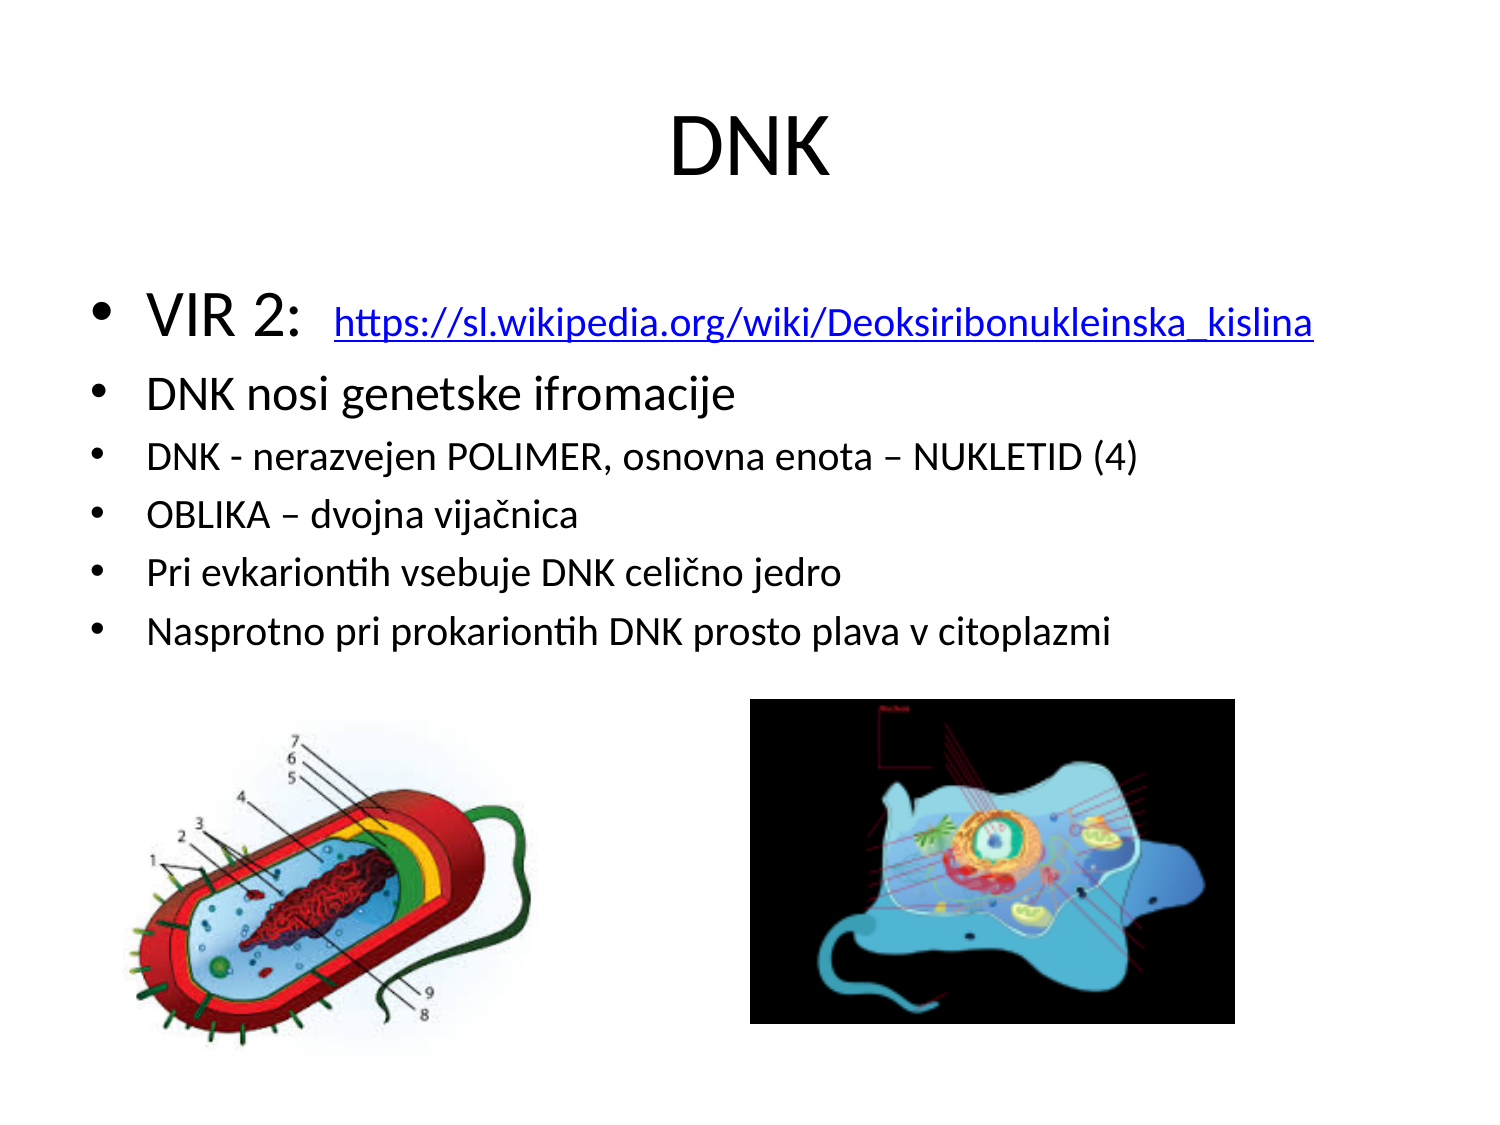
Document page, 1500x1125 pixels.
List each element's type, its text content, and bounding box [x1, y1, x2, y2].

picture [750, 699, 1235, 1024]
list VIR 2: https://sl.wikipedia.org/wiki/Deoksiribonukleinska_kislina DNK nosi genetske ifromacije DNK - nerazvejen POLIMER, osnovna enota – NUKLETID (4) OBLIKA – dvojna vijačnica Pri evkariontih vsebuje DNK celično jedro Nasprotno pri prokariontih DNK prosto plava v citoplazmi [75, 262, 1425, 1005]
picture [123, 719, 538, 1056]
title DNK [75, 45, 1425, 233]
